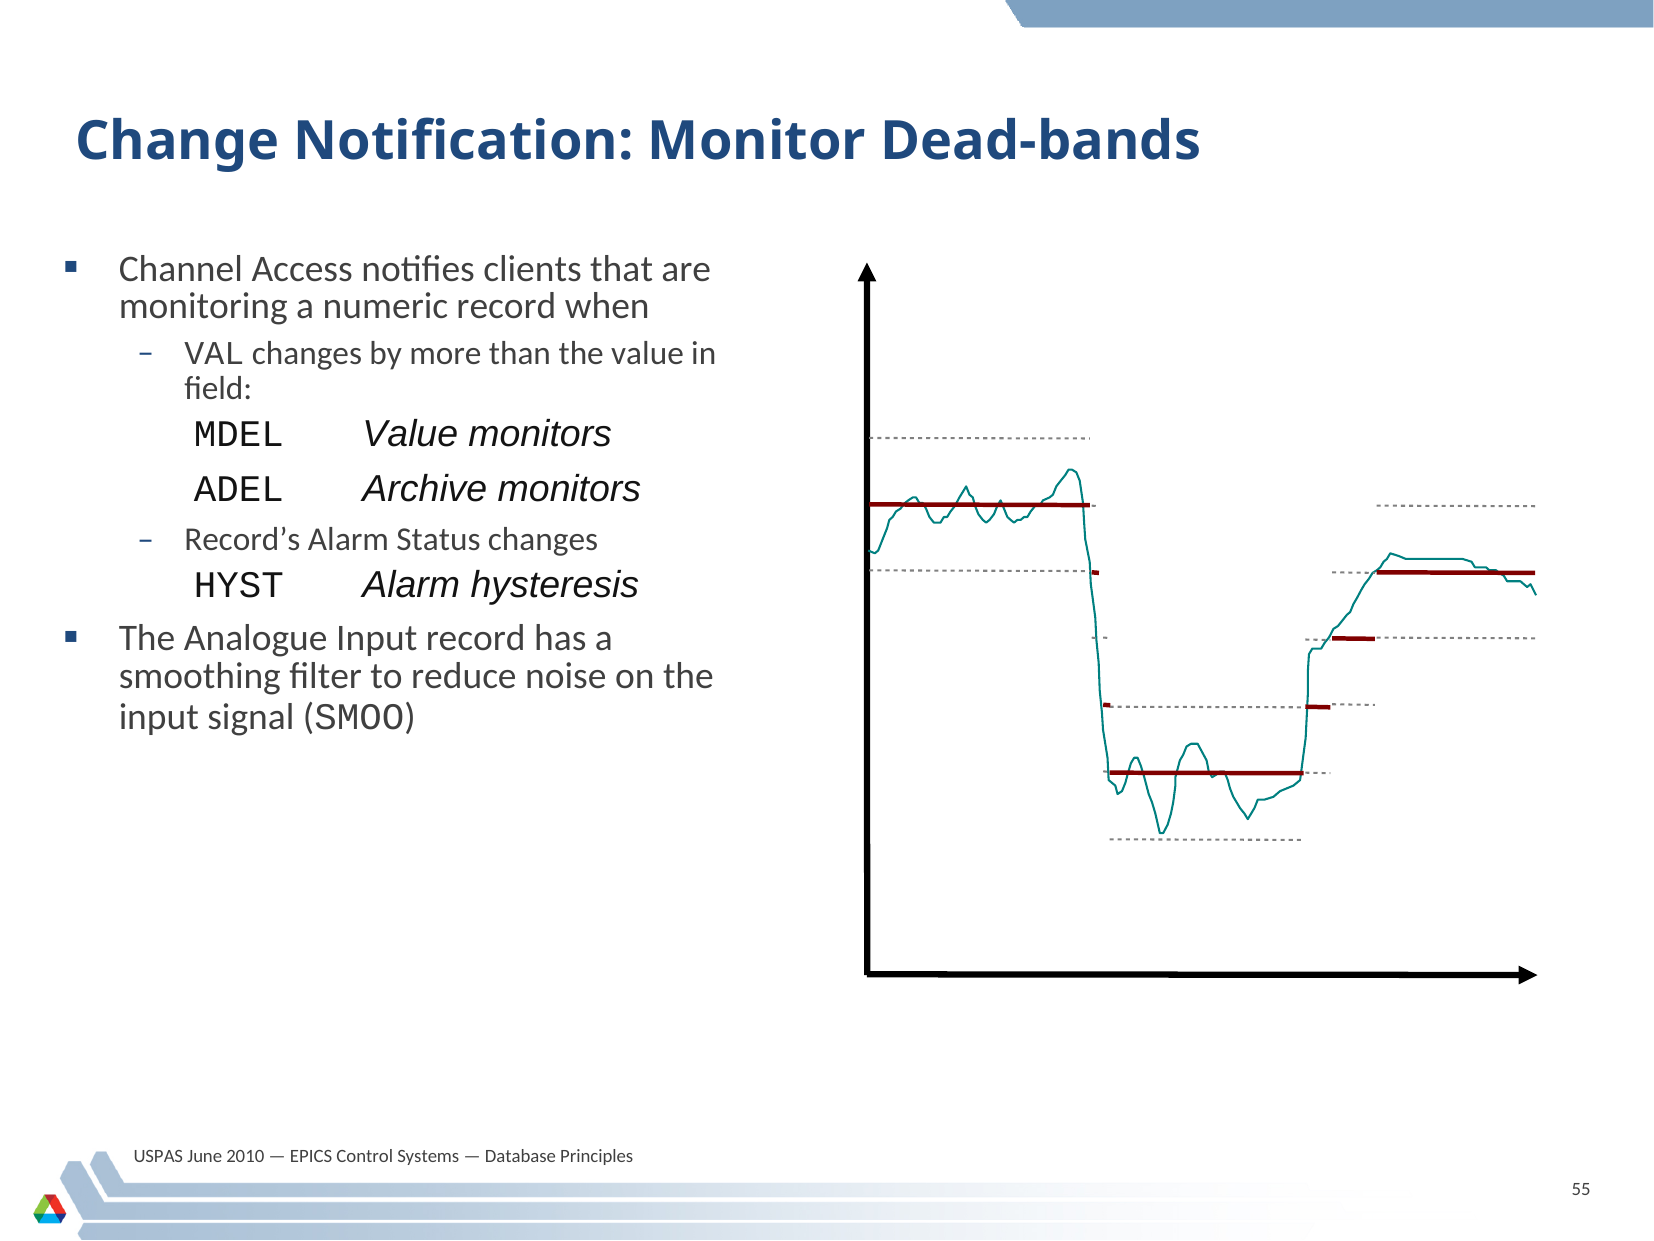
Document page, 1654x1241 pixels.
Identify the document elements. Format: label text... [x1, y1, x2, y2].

picture [0, 0, 1654, 29]
title Change Notification: Monitor Dead-bands [75, 45, 1426, 233]
picture [0, 1143, 1654, 1240]
list Channel Access notifies clients that are monitoring a numeric record when VAL changes by more than the value in field: MDEL Value monitors ADEL Archive monitors Record’s Alarm Status changes HYST Alarm hysteresis The Analogue Input record has a smoothing filter to reduce noise on the input signal (SMOO) [62, 253, 763, 827]
